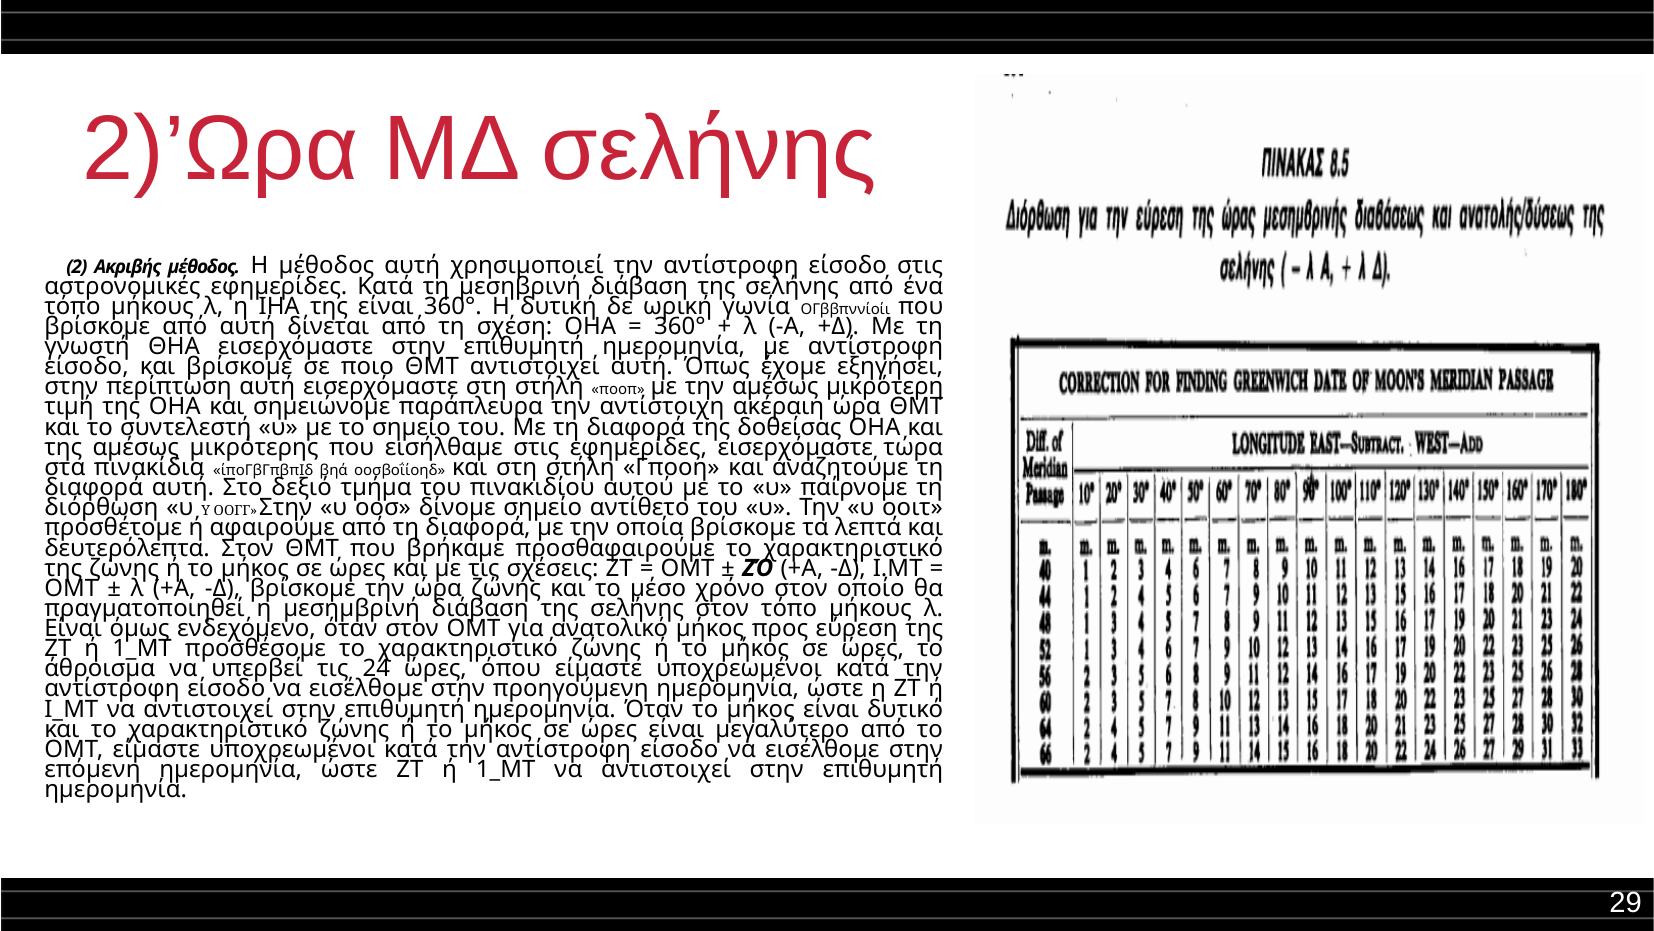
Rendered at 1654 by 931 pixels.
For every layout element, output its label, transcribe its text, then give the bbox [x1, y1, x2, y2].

list (2) Ακριβής μέθοδος. Η μέθοδος αυτή χρησιμοποιεί την αντίστροφη είσοδο στις αστρονομι­κές εφημερίδες. Κατά τη μεσηβρινή διάβαση της σελήνης από ένα τόπο μήκους λ, η ΙΗΑ της είναι 360°. Η δυτική δε ωρική γωνία ΟΓββπννίοίι που βρίσκομε από αυτή δίνεται από τη σχέση: ΟΗΑ = 360° + λ (-Α, +Δ). Με τη γνωστή ΘΗΑ εισερχόμαστε στην επιθυμητή ημερομηνία, με αντίστροφη είσοδο, και βρίσκομε σε ποιο ΘΜΤ αντιστοιχεί αυτή. Όπως έχομε εξηγήσει, στην περίπτωση αυτή εισερχόμαστε στη στήλη «ποοπ» με την αμέσως μικρότερη τιμή της ΟΗΑ και σημειώνομε παράπλευρα την αντίστοιχη ακέραιη ώρα ΘΜΤ και το συντελεστή «υ» με το σημείο του. Με τη διαφορά της δοθείσας ΟΗΑ και της αμέσως μικρότερης που εισήλθαμε στις εφημερίδες, εισερχόμαστε τώρα στα πινακίδια «ίποΓβΓπβπΙδ βηά οοσβοΐίοηδ» και στη στήλη «Γποοη» και αναζητούμε τη διαφορά αυτή. Στο δεξιό τμήμα του πινακιδίου αυτού με το «υ» παίρνομε τη διόρθωση «υ οογγ». Στην «υ οοσ» δίνομε σημείο αντίθετο του «υ». Την «υ οοιτ» προσθέτομε ή αφαιρούμε από τη διαφορά, με την οποία βρίσκομε τα λεπτά και δευτερόλεπτα. Στον ΘΜΤ που βρήκαμε προσθαφαιρούμε το χαρακτηριστικό της ζώνης ή το μήκος σε ώρες και με τις σχέσεις: ΖΤ = ΟΜΤ ± ΖΌ (+Α, -Δ), Ι.ΜΤ = ΟΜΤ ± λ (+Α, -Δ), βρίσκομε την ώρα ζώνης και το μέσο χρόνο στον οποίο θα πραγματοποιηθεί η μεσημβρινή διάβαση της σελήνης στον τόπο μήκους λ. Είναι όμως ενδεχόμενο, όταν στον ΟΜΤ για ανατολικό μήκος προς εύρεση της ΖΤ ή 1_ΜΤ προσθέσομε το χαρακτηριστικό ζώνης ή το μήκος σε ώρες, το άθροισμα να υπερβεί τις 24 ώρες, όπου είμαστε υποχρεωμένοι κατά την αντίστροφη είσοδο να εισέλθομε στην προηγούμενη ημερομηνία, ώστε η ΖΤ ή Ι_ΜΤ να αντιστοιχεί στην επιθυμητή ημερομηνία. Όταν το μήκος είναι δυτικό και το χαρακτηριστικό ζώνης ή το μήκος σε ώρες είναι μεγαλύτερο από το ΟΜΤ, είμαστε υποχρεωμένοι κατά την αντίστροφη είσοδο να εισέλθομε στην επόμενη ημερομηνία, ώστε ΖΤ ή 1_ΜΤ να αντιστοιχεί στην επιθυμητή ημερομηνία. [44, 260, 975, 815]
picture [975, 74, 1644, 826]
picture [1, 878, 1654, 931]
title 2)’Ωρα ΜΔ σελήνης [82, 69, 1571, 226]
picture [1, 0, 1654, 54]
